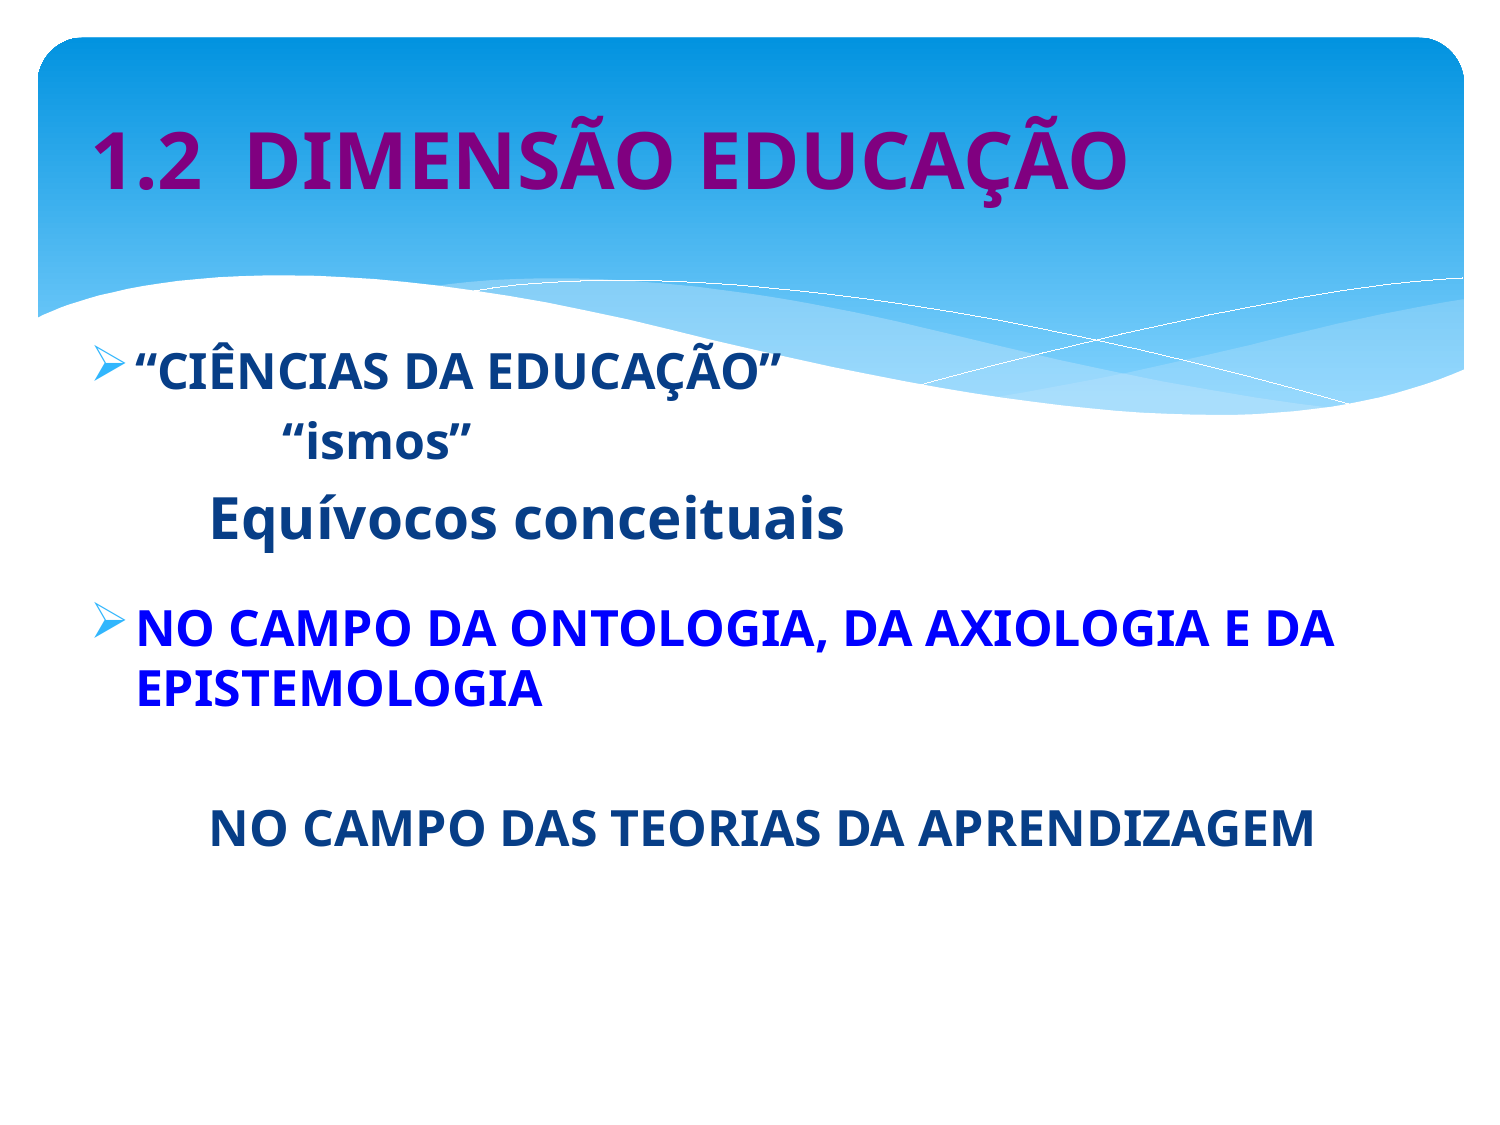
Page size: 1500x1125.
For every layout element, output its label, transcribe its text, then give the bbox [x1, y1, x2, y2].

title 1.2 DIMENSÃO EDUCAÇÃO [75, 55, 1425, 261]
list “CIÊNCIAS DA EDUCAÇÃO” “ismos” Equívocos conceituais NO CAMPO DA ONTOLOGIA, DA AXIOLOGIA E DA EPISTEMOLOGIA NO CAMPO DAS TEORIAS DA APRENDIZAGEM [75, 262, 1425, 1071]
